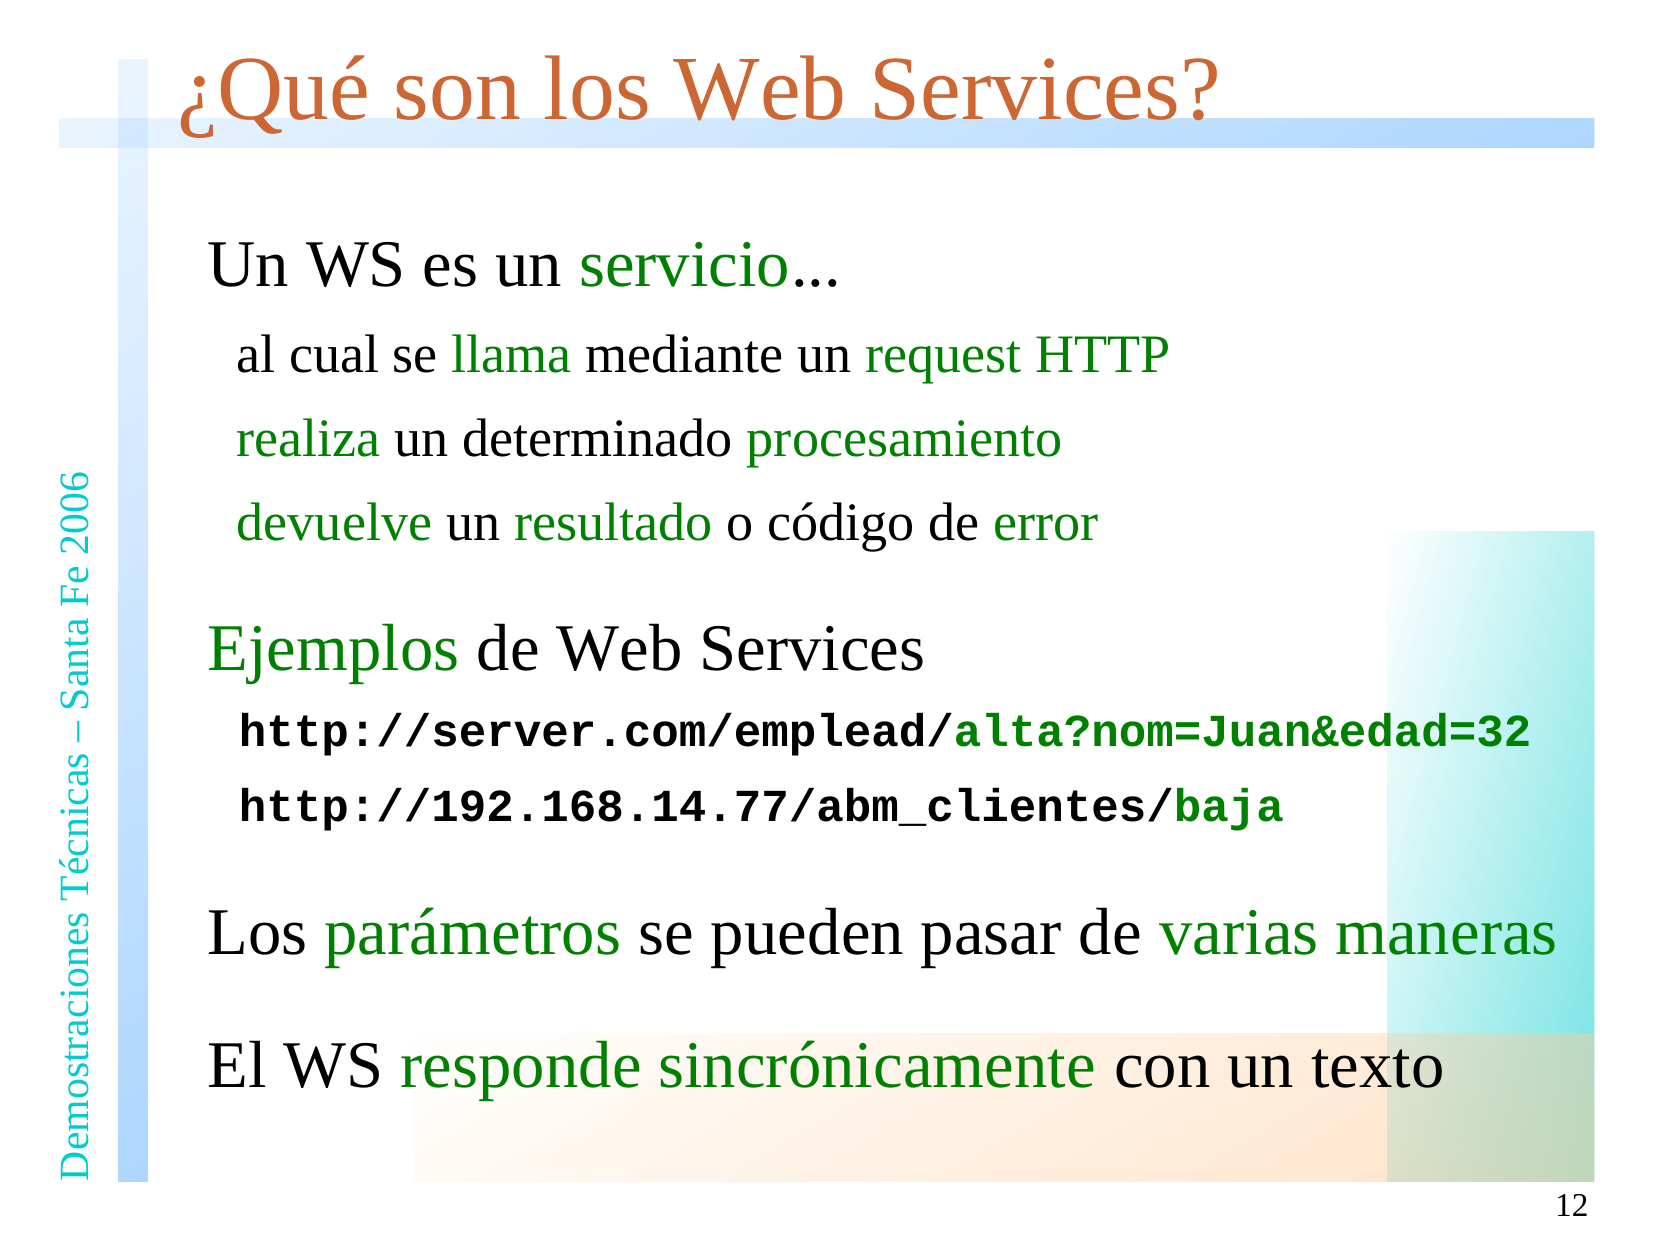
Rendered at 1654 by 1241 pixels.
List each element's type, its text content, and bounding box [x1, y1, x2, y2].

subtitle Un WS es un servicio... al cual se llama mediante un request HTTP realiza un determinado procesamiento devuelve un resultado o código de error Ejemplos de Web Services http://server.com/emplead/alta?nom=Juan&edad=32 http://192.168.14.77/abm_clientes/baja Los parámetros se pueden pasar de varias maneras El WS responde sincrónicamente con un texto [147, 147, 1595, 1182]
title ¿Qué son los Web Services? [177, 25, 1595, 147]
